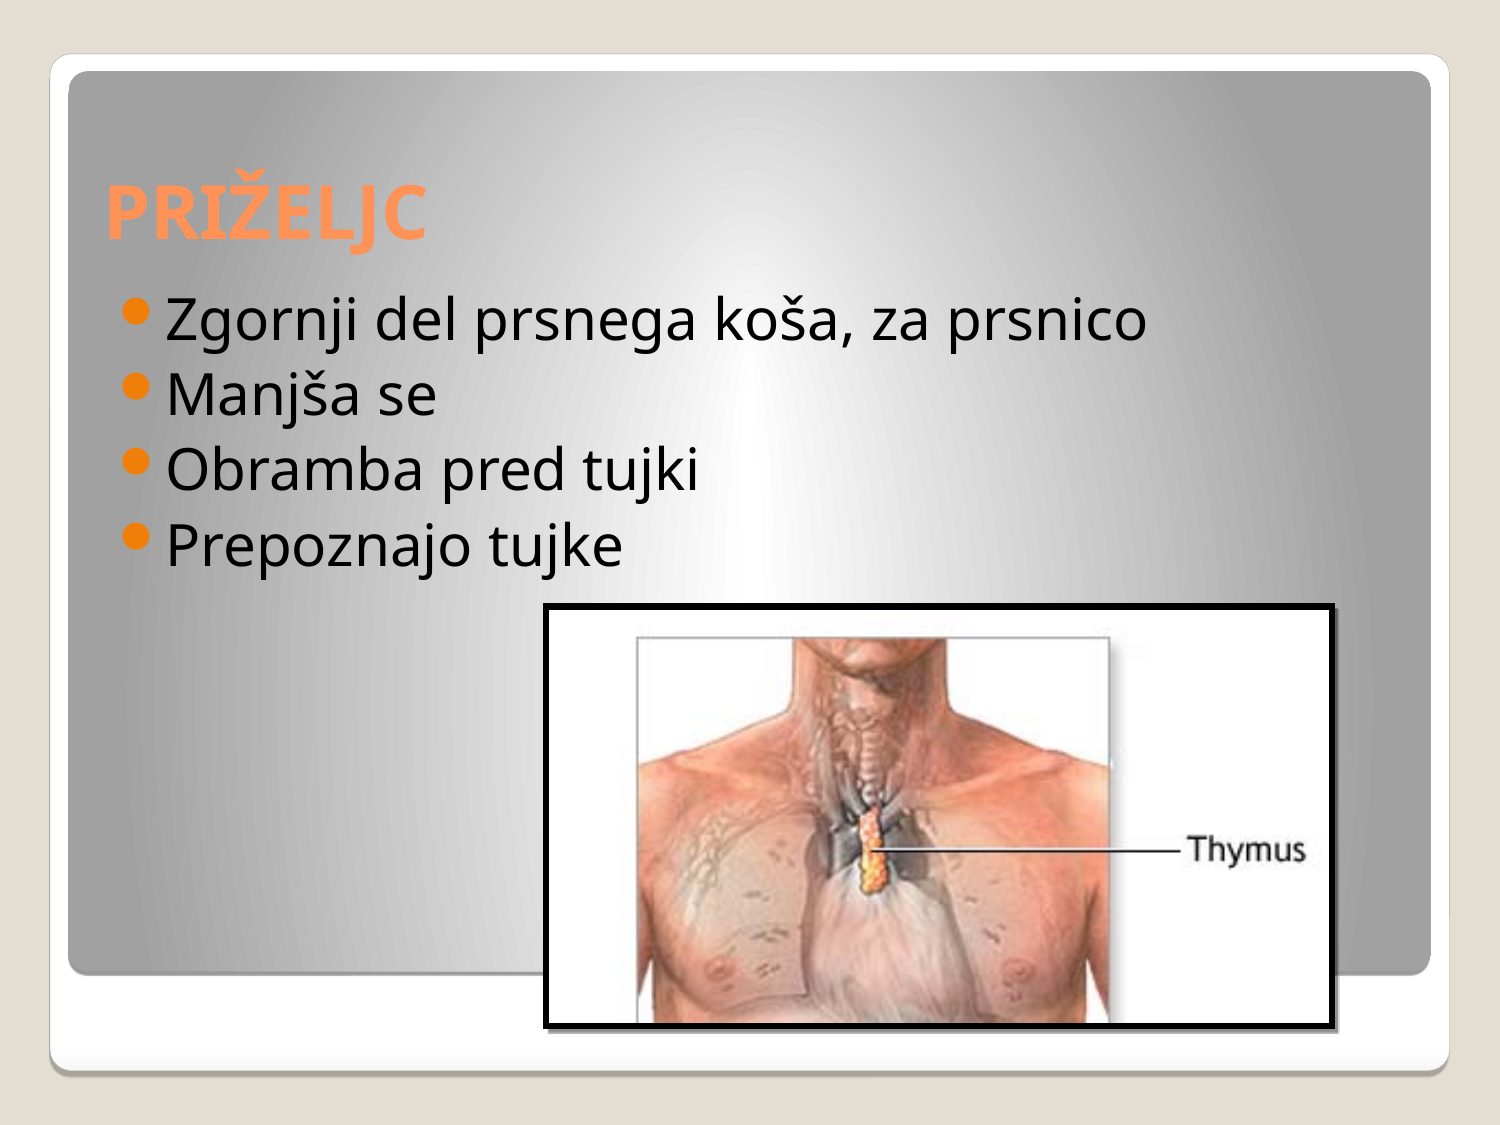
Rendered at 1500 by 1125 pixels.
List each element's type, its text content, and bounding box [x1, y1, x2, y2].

list Zgornji del prsnega koša, za prsnico Manjša se Obramba pred tujki Prepoznajo tujke [88, 267, 1431, 955]
title PRIŽELJC [88, 90, 1431, 263]
picture [549, 609, 1329, 1023]
